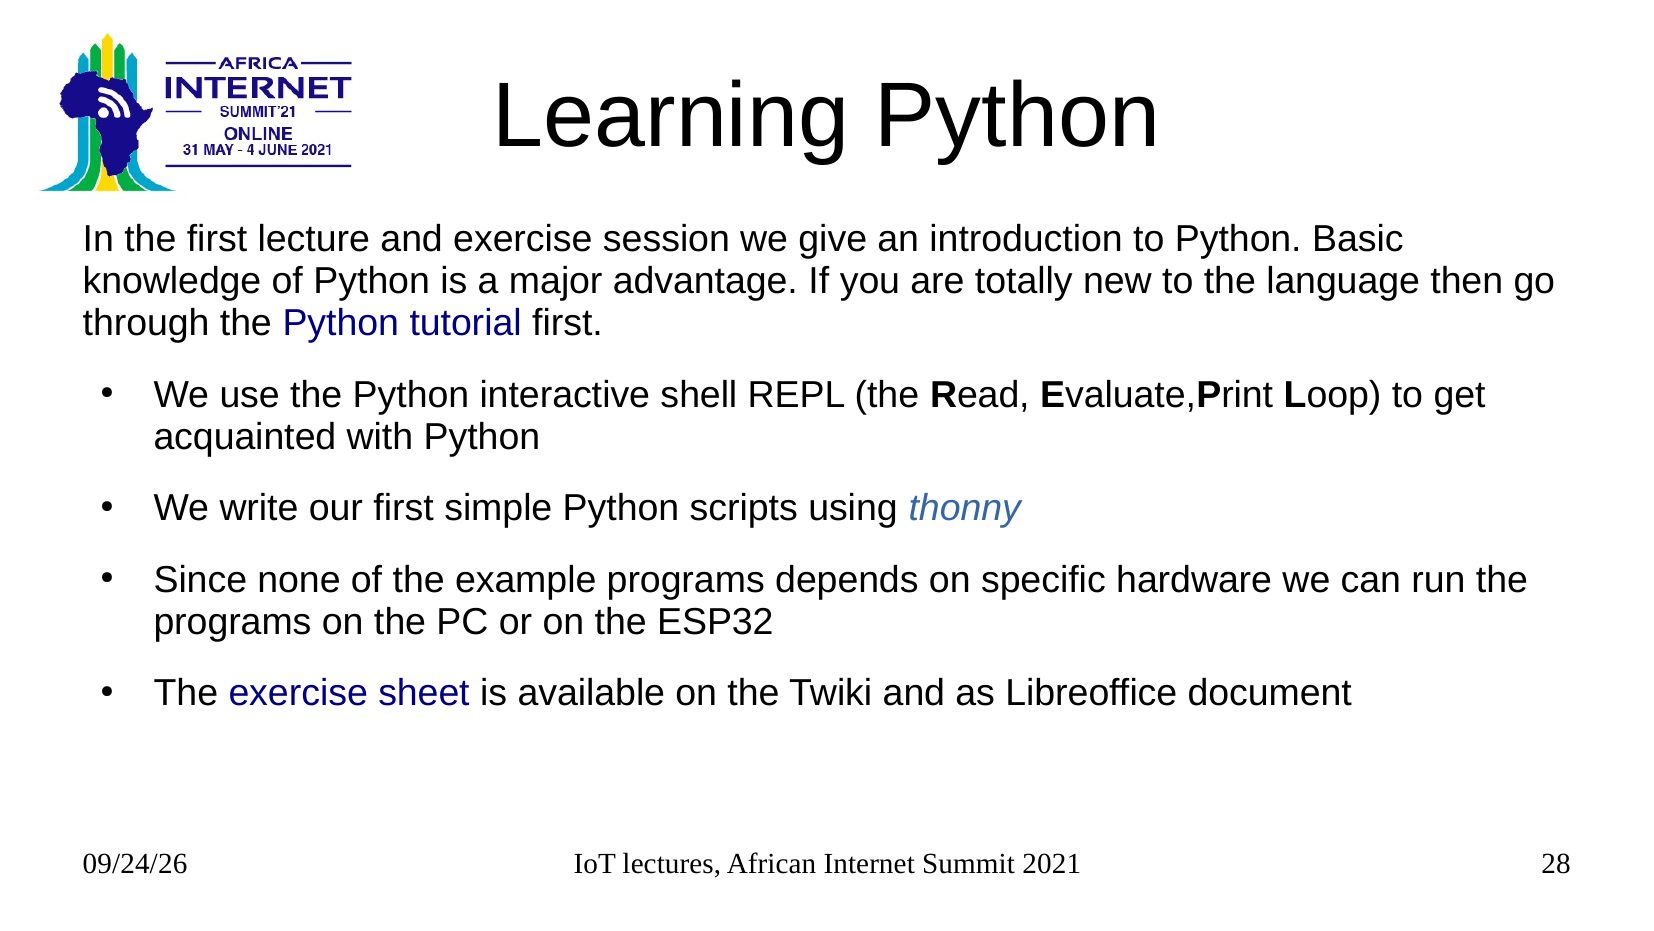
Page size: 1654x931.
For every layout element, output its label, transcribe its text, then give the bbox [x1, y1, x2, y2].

list In the first lecture and exercise session we give an introduction to Python. Basic knowledge of Python is a major advantage. If you are totally new to the language then go through the Python tutorial first. We use the Python interactive shell REPL (the Read, Evaluate,Print Loop) to get acquainted with Python We write our first simple Python scripts using thonny Since none of the example programs depends on specific hardware we can run the programs on the PC or on the ESP32 The exercise sheet is available on the Twiki and as Libreoffice document [82, 217, 1571, 758]
title Learning Python [82, 37, 1571, 193]
picture [9, 11, 384, 207]
